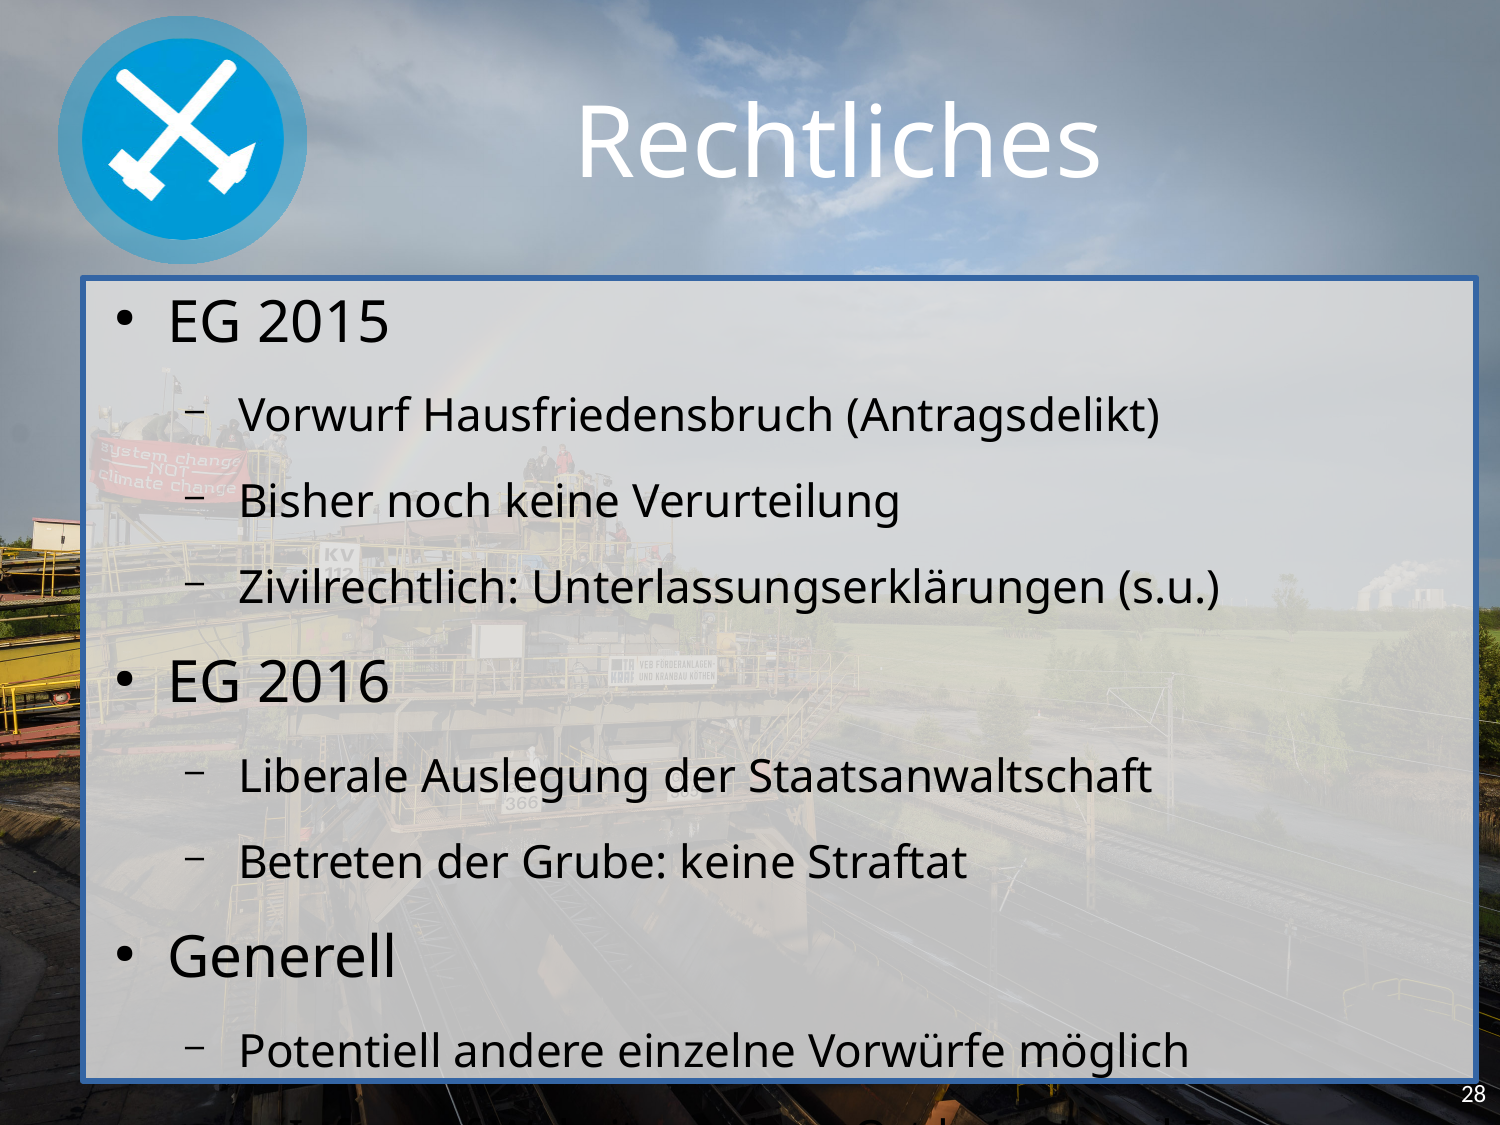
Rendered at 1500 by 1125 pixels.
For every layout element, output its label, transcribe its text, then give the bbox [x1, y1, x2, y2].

picture [0, 0, 1500, 1125]
title Rechtliches [330, 45, 1347, 233]
list EG 2015 Vorwurf Hausfriedensbruch (Antragsdelikt) Bisher noch keine Verurteilung Zivilrechtlich: Unterlassungserklärungen (s.u.) EG 2016 Liberale Auslegung der Staatsanwaltschaft Betreten der Grube: keine Straftat Generell Potentiell andere einzelne Vorwürfe möglich → Infos auf Website und vor Ort beim Legal-Team [82, 277, 1477, 1081]
